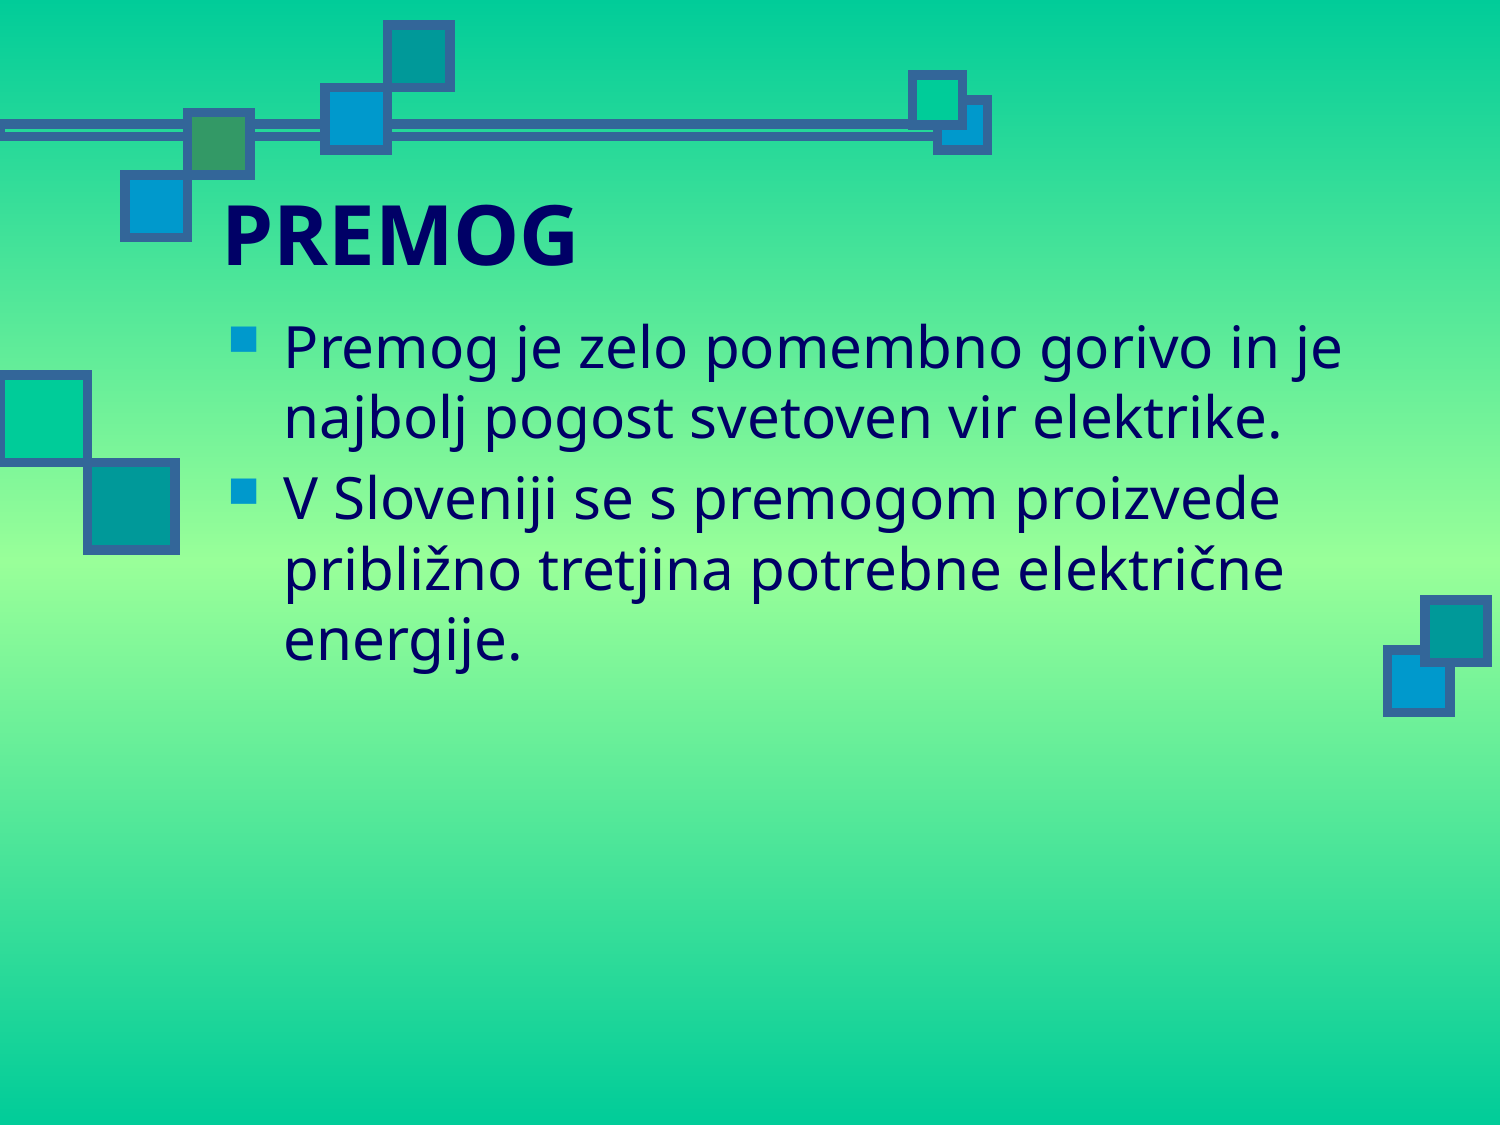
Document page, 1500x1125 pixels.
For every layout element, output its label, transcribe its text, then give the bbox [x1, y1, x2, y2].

list Premog je zelo pomembno gorivo in je najbolj pogost svetoven vir elektrike. V Sloveniji se s premogom proizvede približno tretjina potrebne električne energije. [212, 302, 1375, 1013]
title PREMOG [206, 113, 1369, 352]
